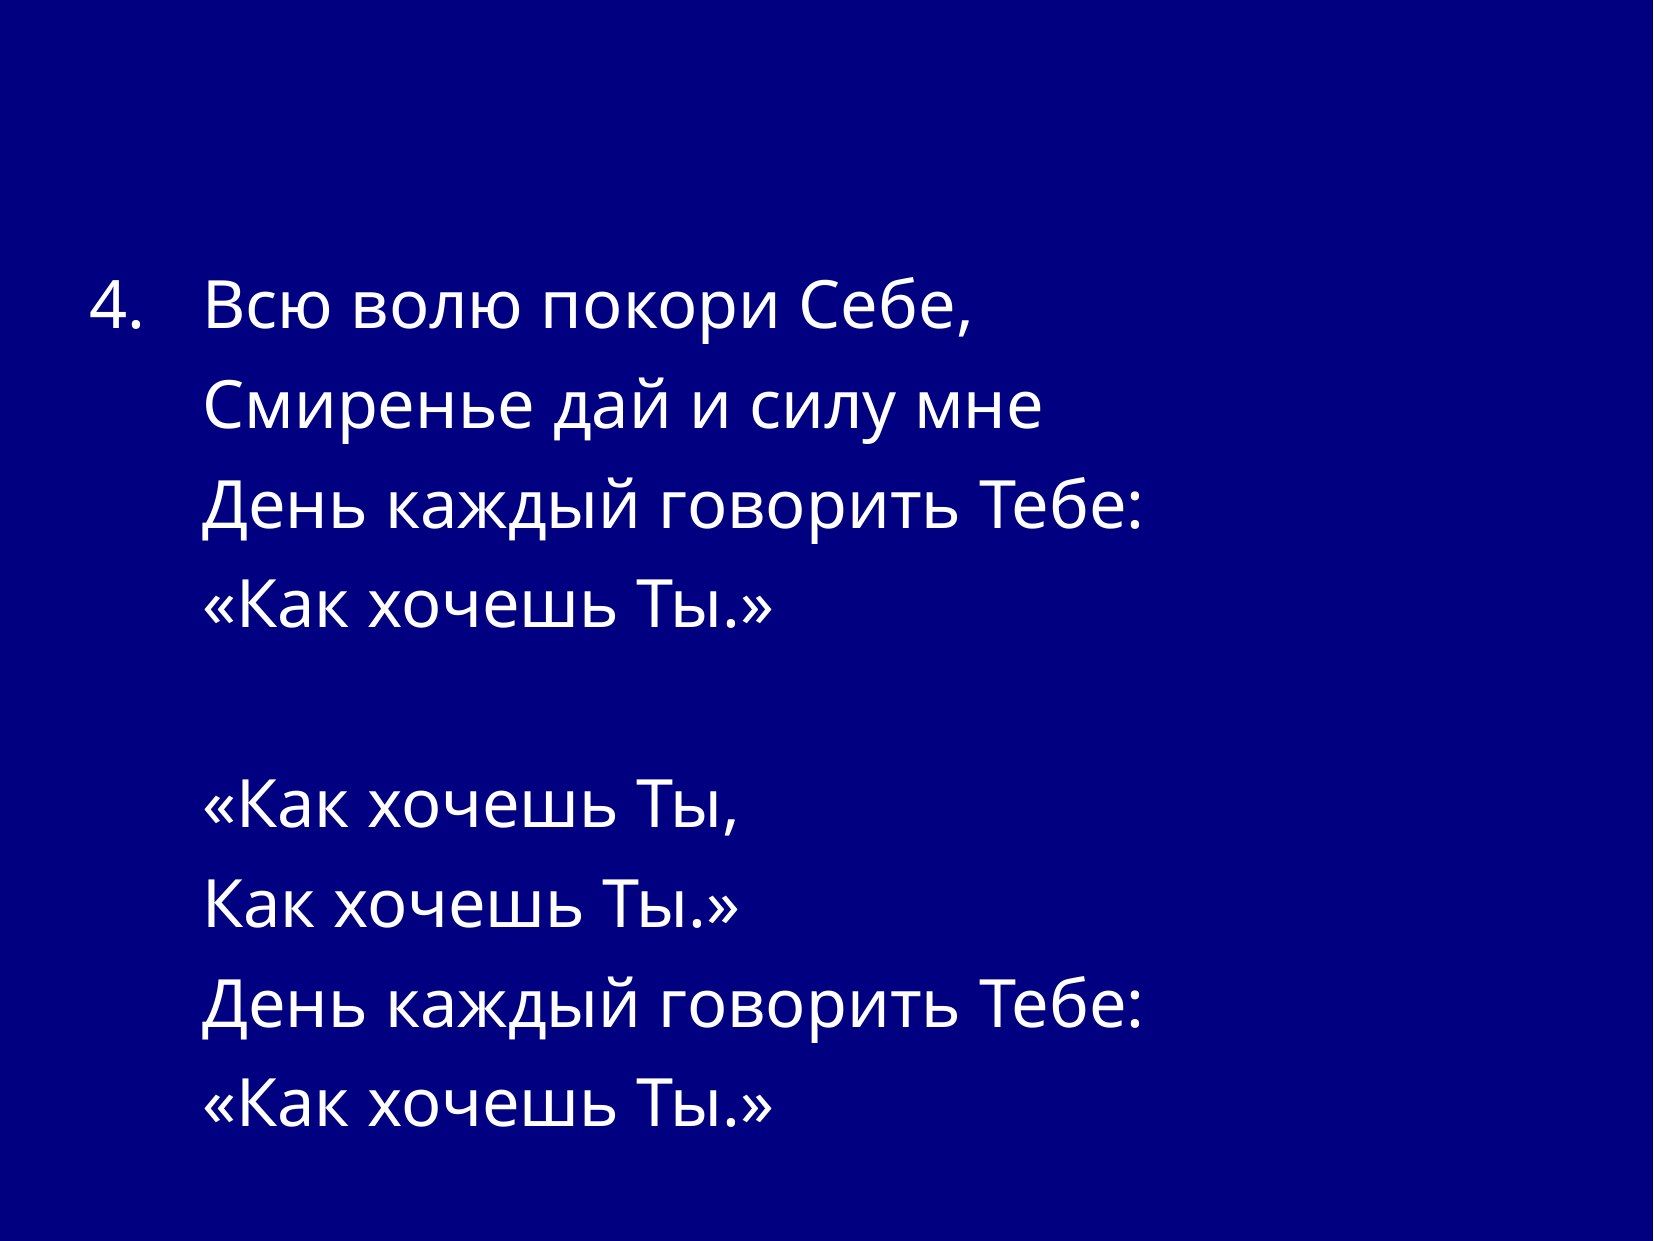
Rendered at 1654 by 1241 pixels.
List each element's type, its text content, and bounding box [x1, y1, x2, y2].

text_box 4. Всю волю покори Себе, Смиренье дай и силу мне День каждый говорить Тебе: «Как хочешь Ты.» «Как хочешь Ты, Как хочешь Ты.» День каждый говорить Тебе: «Как хочешь Ты.» [75, 150, 1576, 1163]
